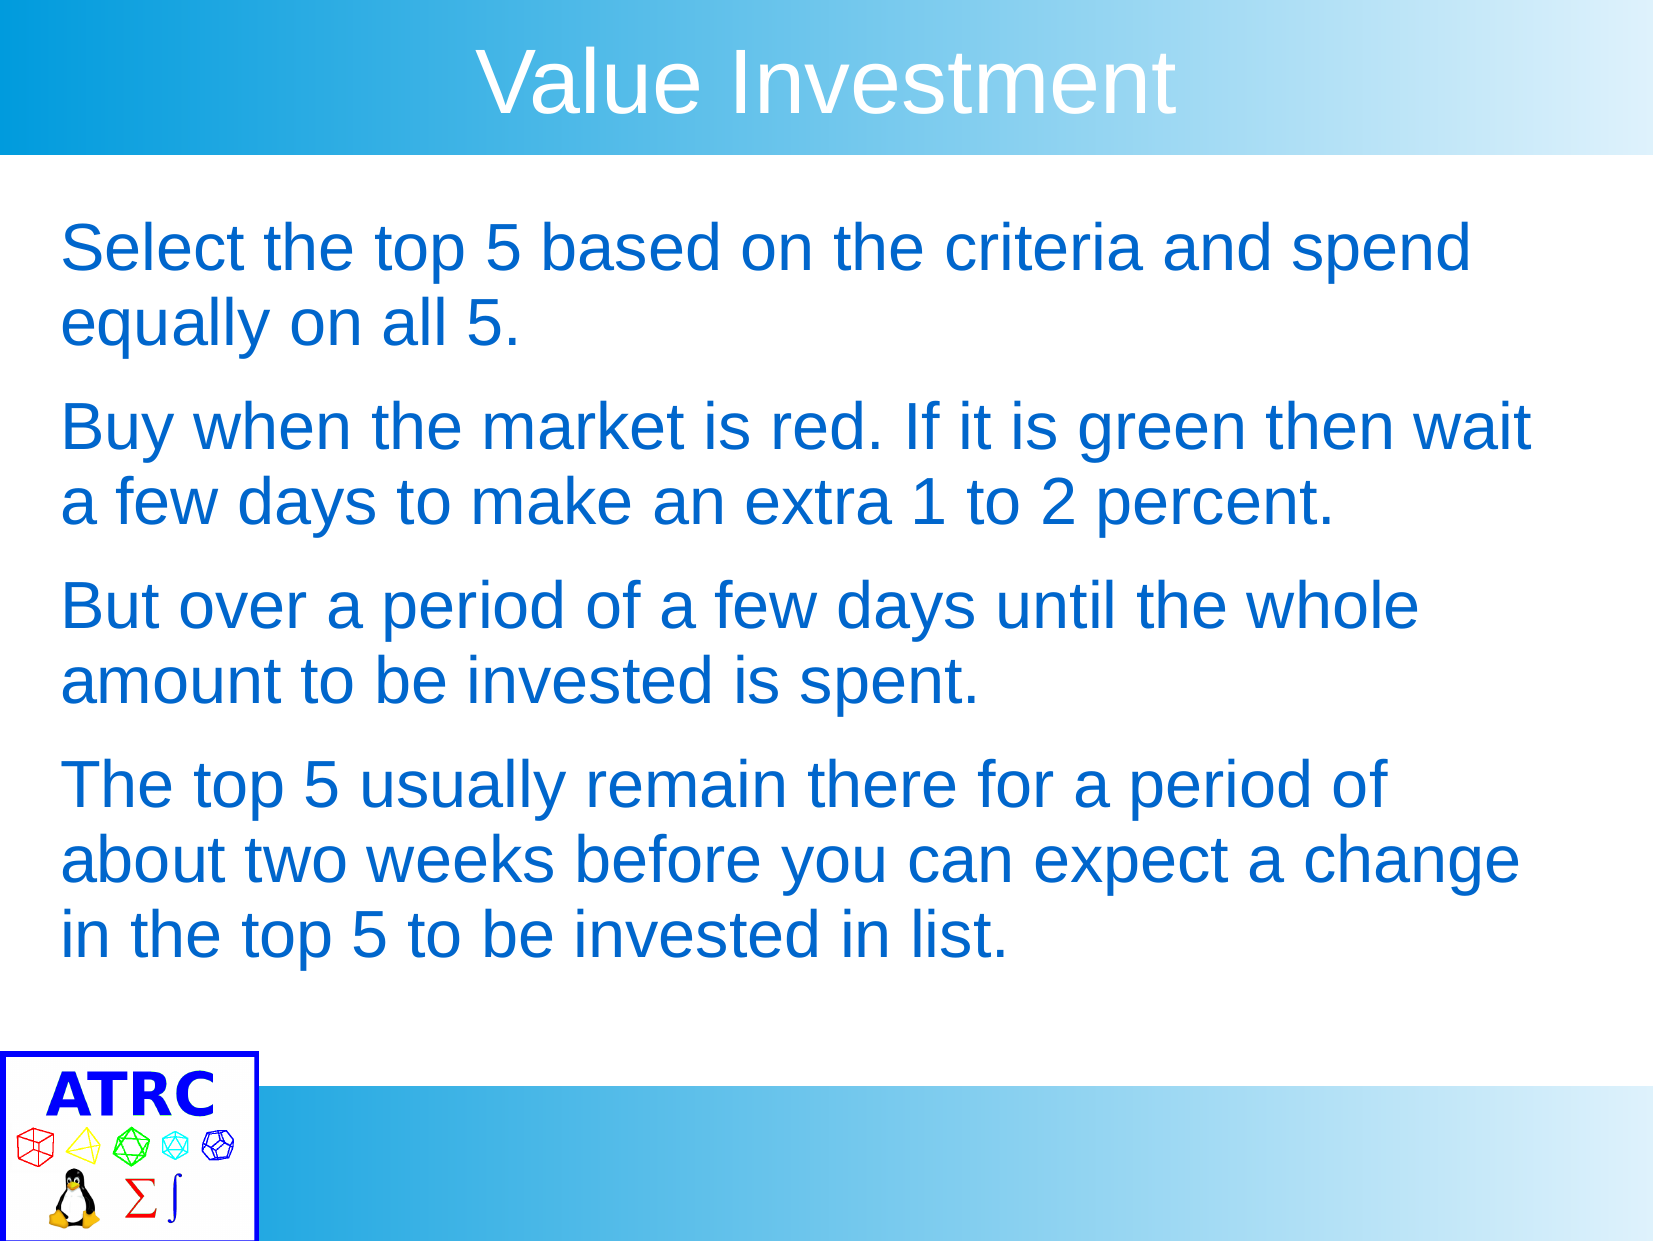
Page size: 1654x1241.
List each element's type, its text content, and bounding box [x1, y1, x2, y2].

list Select the top 5 based on the criteria and spend equally on all 5. Buy when the market is red. If it is green then wait a few days to make an extra 1 to 2 percent. But over a period of a few days until the whole amount to be invested is spent. The top 5 usually remain there for a period of about two weeks before you can expect a change in the top 5 to be invested in list. [60, 210, 1549, 930]
title Value Investment [82, 30, 1571, 135]
picture [0, 1051, 259, 1241]
